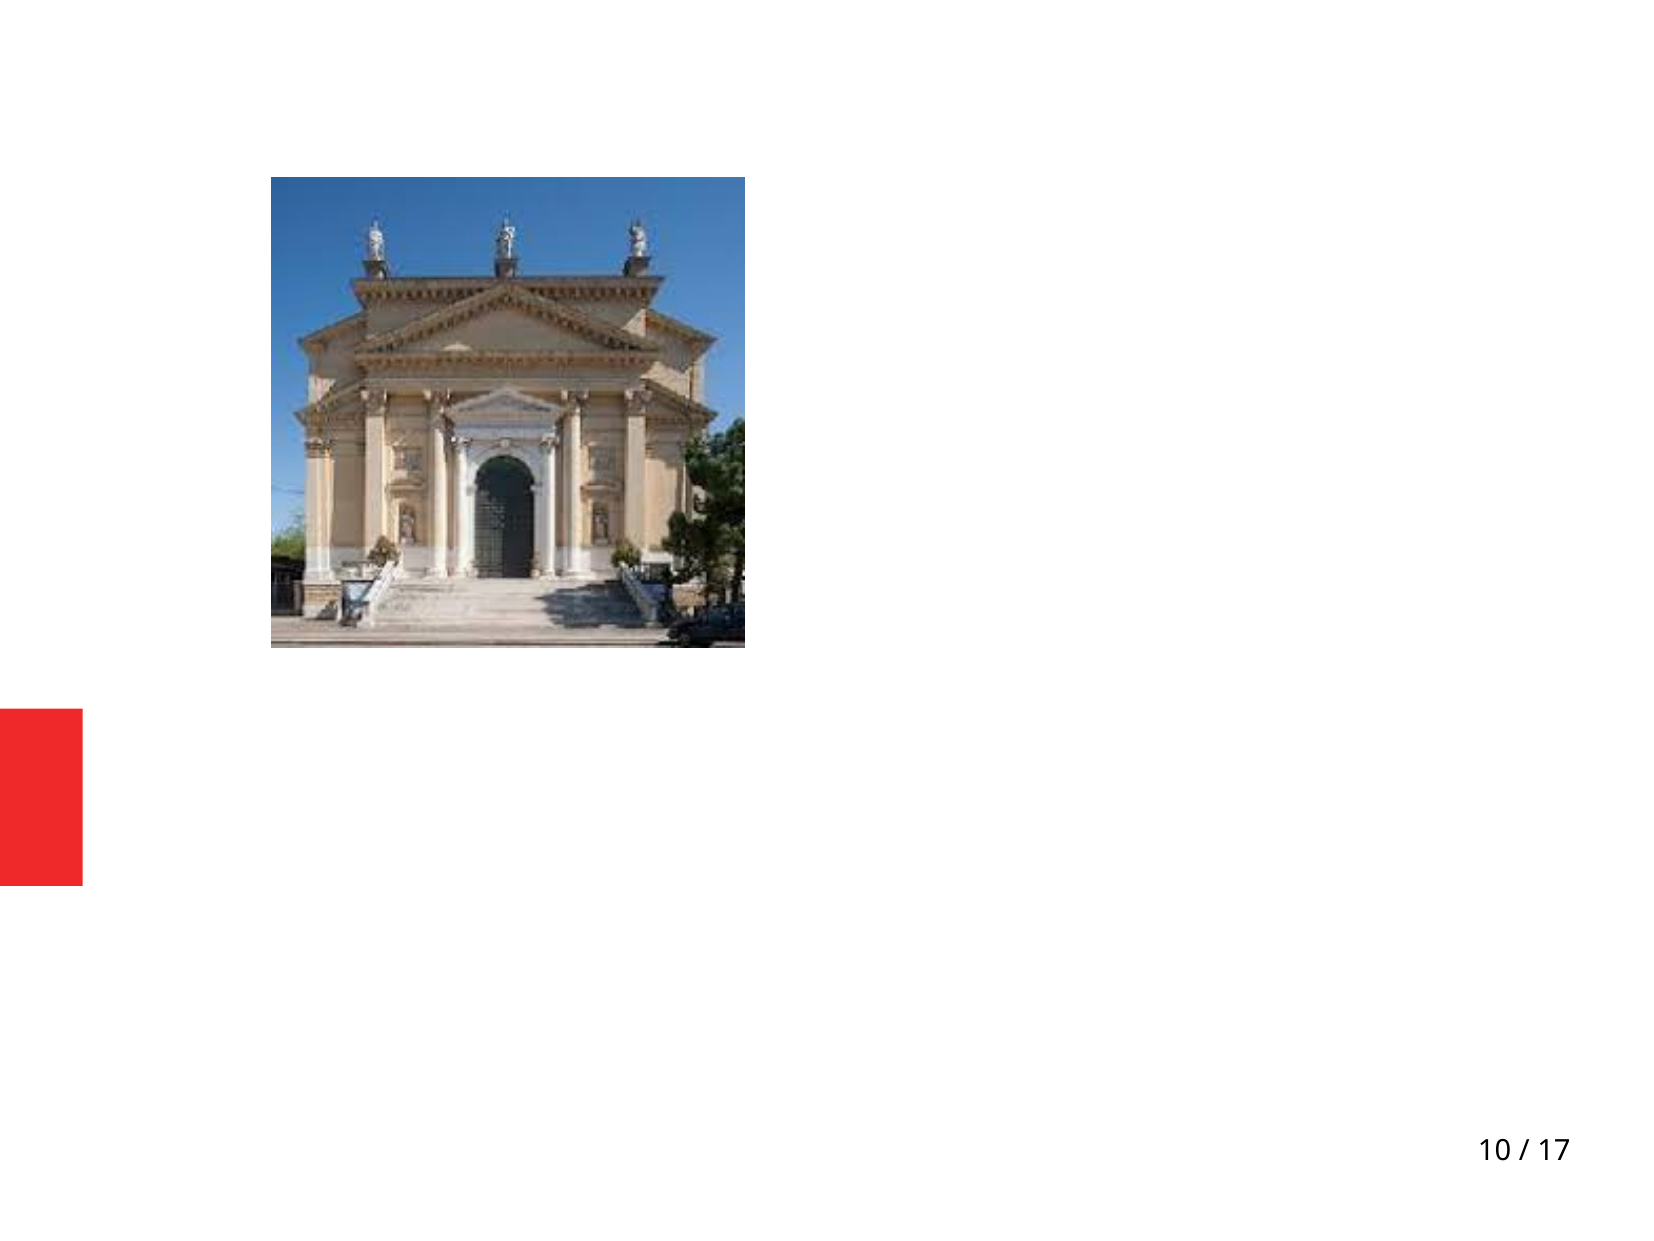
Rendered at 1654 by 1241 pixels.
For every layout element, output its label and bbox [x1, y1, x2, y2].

picture [271, 177, 745, 648]
